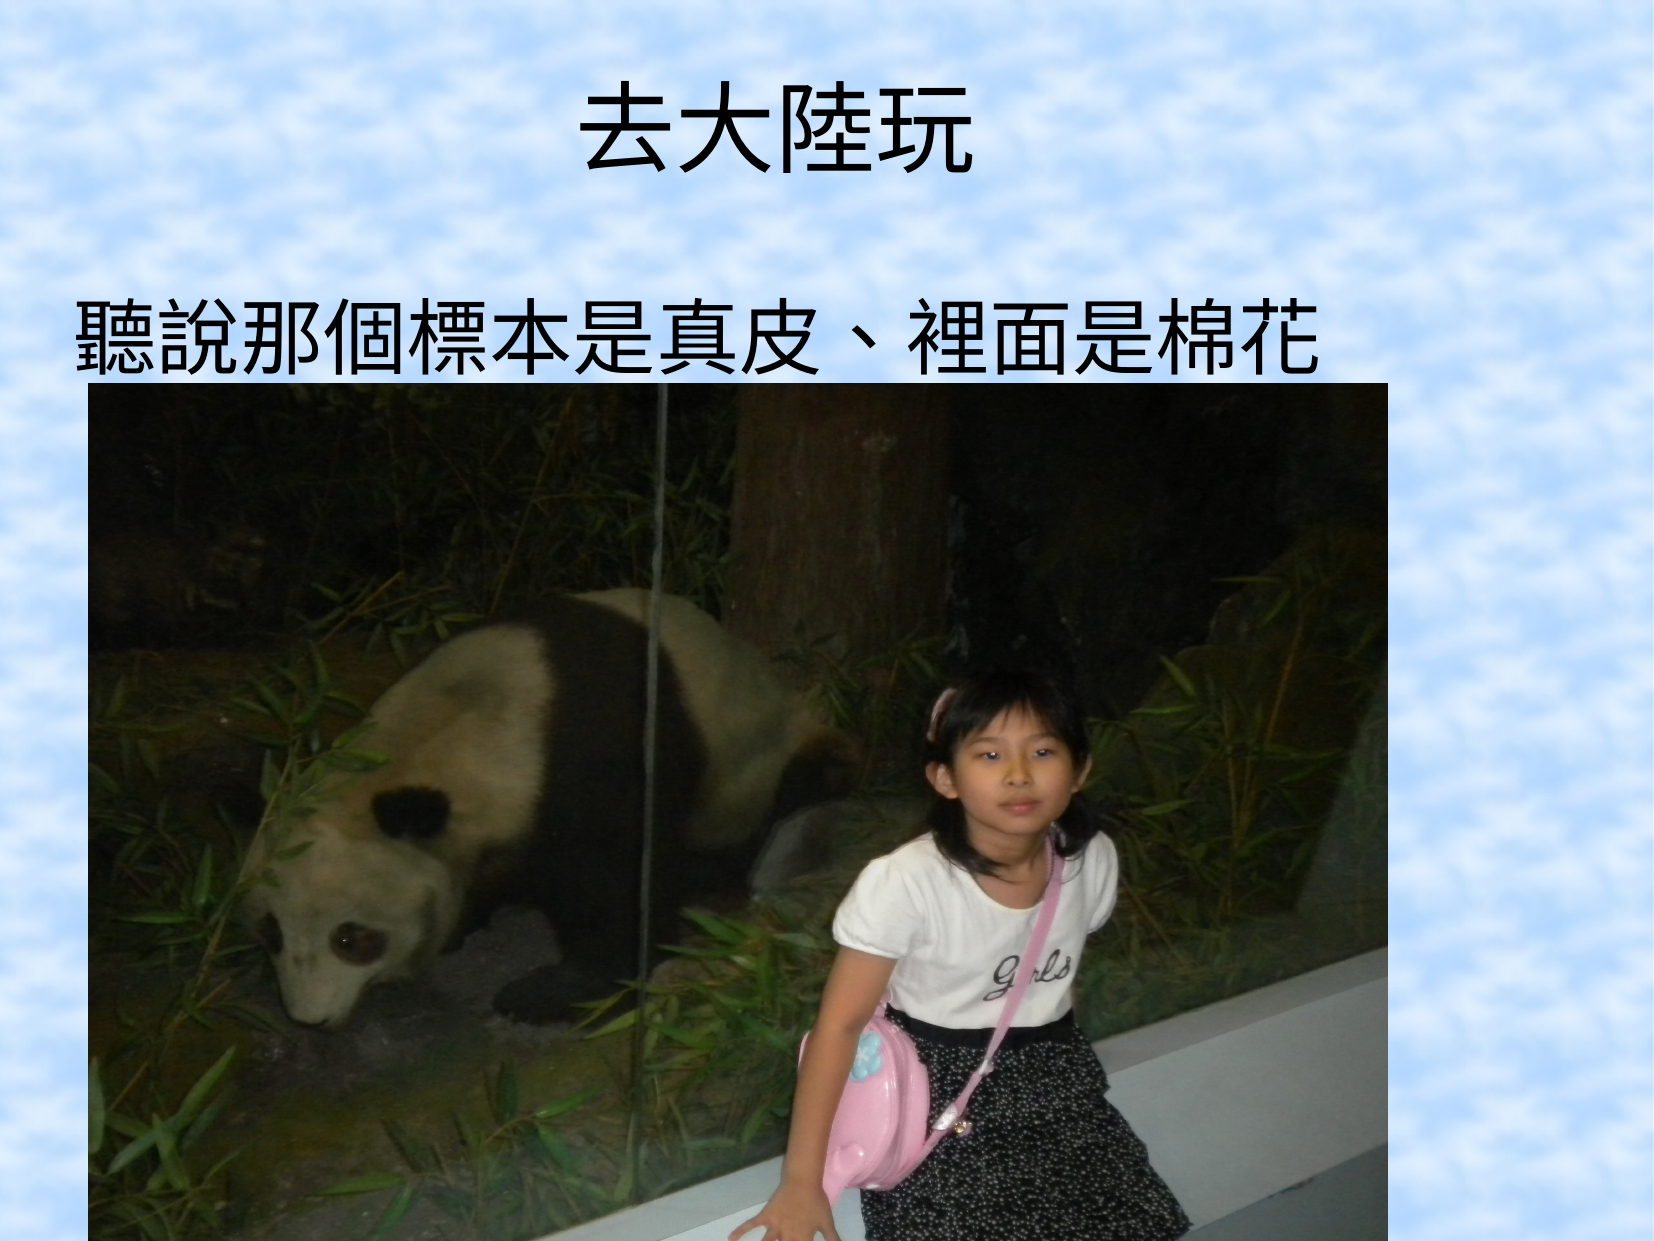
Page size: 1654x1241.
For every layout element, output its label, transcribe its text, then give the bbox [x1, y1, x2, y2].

text_box 去大陸玩 [561, 42, 1477, 178]
text_box 聽說那個標本是真皮、裡面是棉花 [59, 264, 1565, 380]
picture [0, 0, 1654, 1241]
